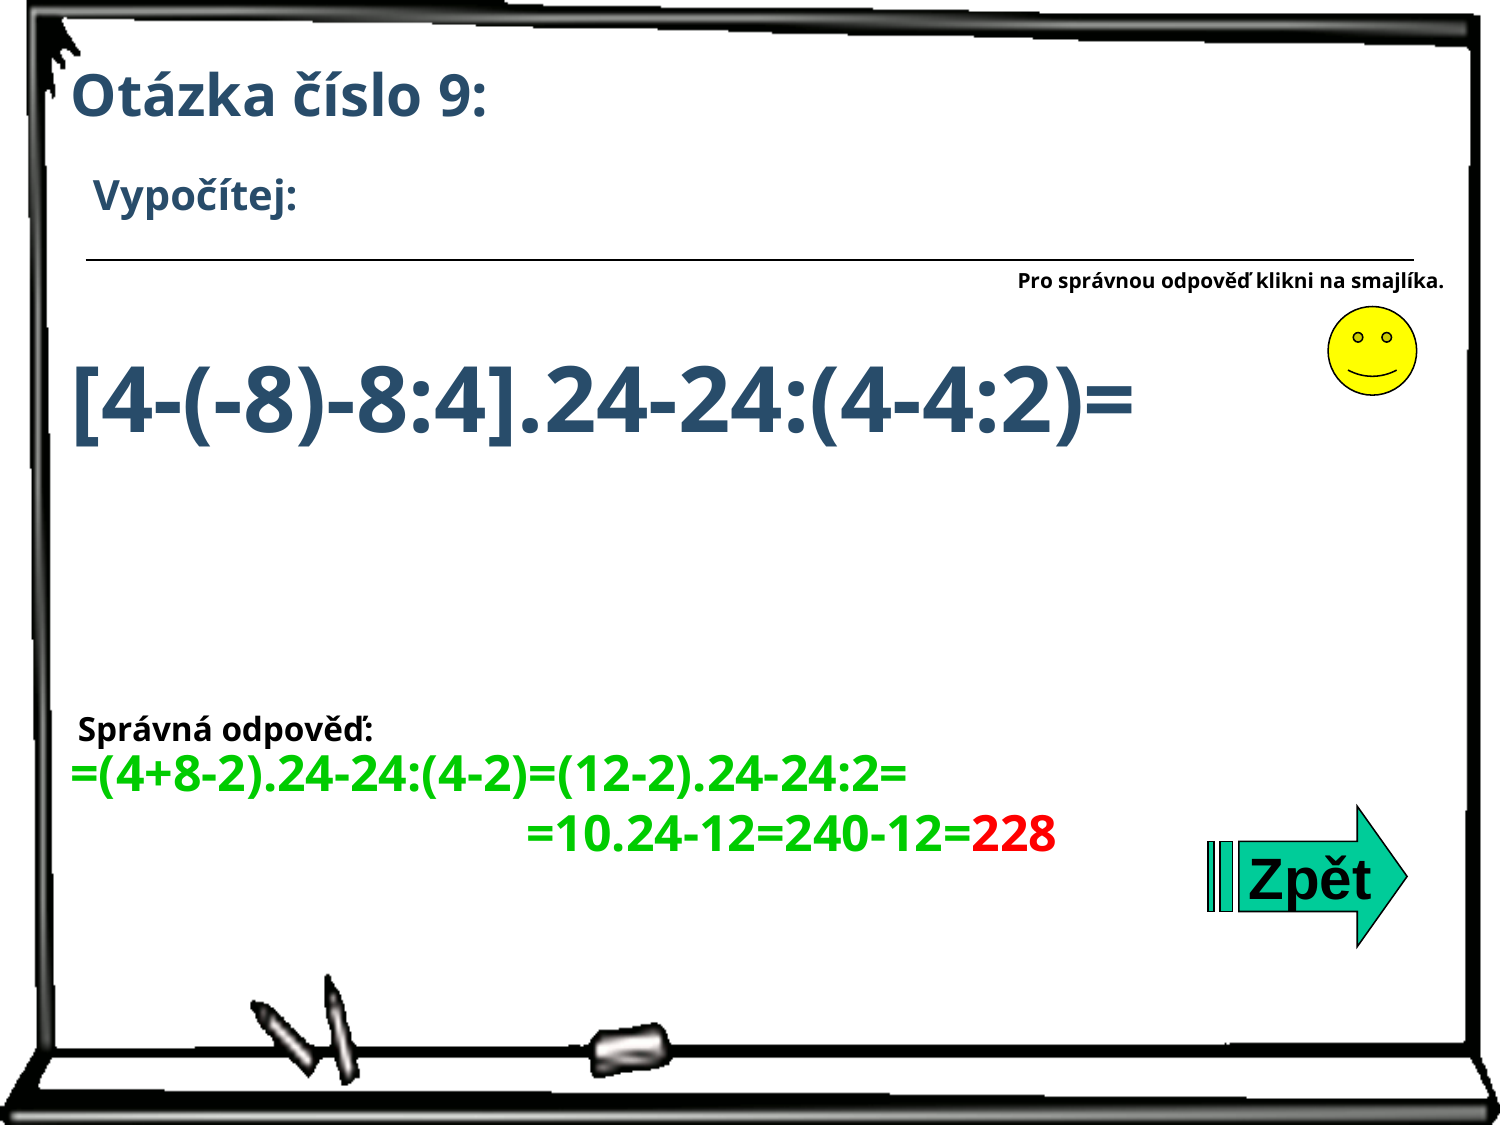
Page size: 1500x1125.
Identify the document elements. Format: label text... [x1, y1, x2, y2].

text_box Zpět [1238, 806, 1408, 947]
text_box Otázka číslo 9: [55, 54, 1391, 149]
text_box =(4+8-2).24-24:(4-2)=(12-2).24-24:2= =10.24-12=240-12=228 [55, 754, 1186, 849]
text_box Pro správnou odpověď klikni na smajlíka. [1002, 232, 1464, 328]
text_box Zpět [1220, 841, 1233, 912]
text_box Vypočítej: [78, 146, 1437, 241]
text_box [4-(-8)-8:4].24-24:(4-4:2)= [55, 348, 1253, 443]
picture [0, 0, 1500, 1125]
text_box Správná odpověď: [63, 680, 473, 754]
text_box Zpět [1208, 841, 1214, 912]
text_box [1328, 306, 1417, 396]
